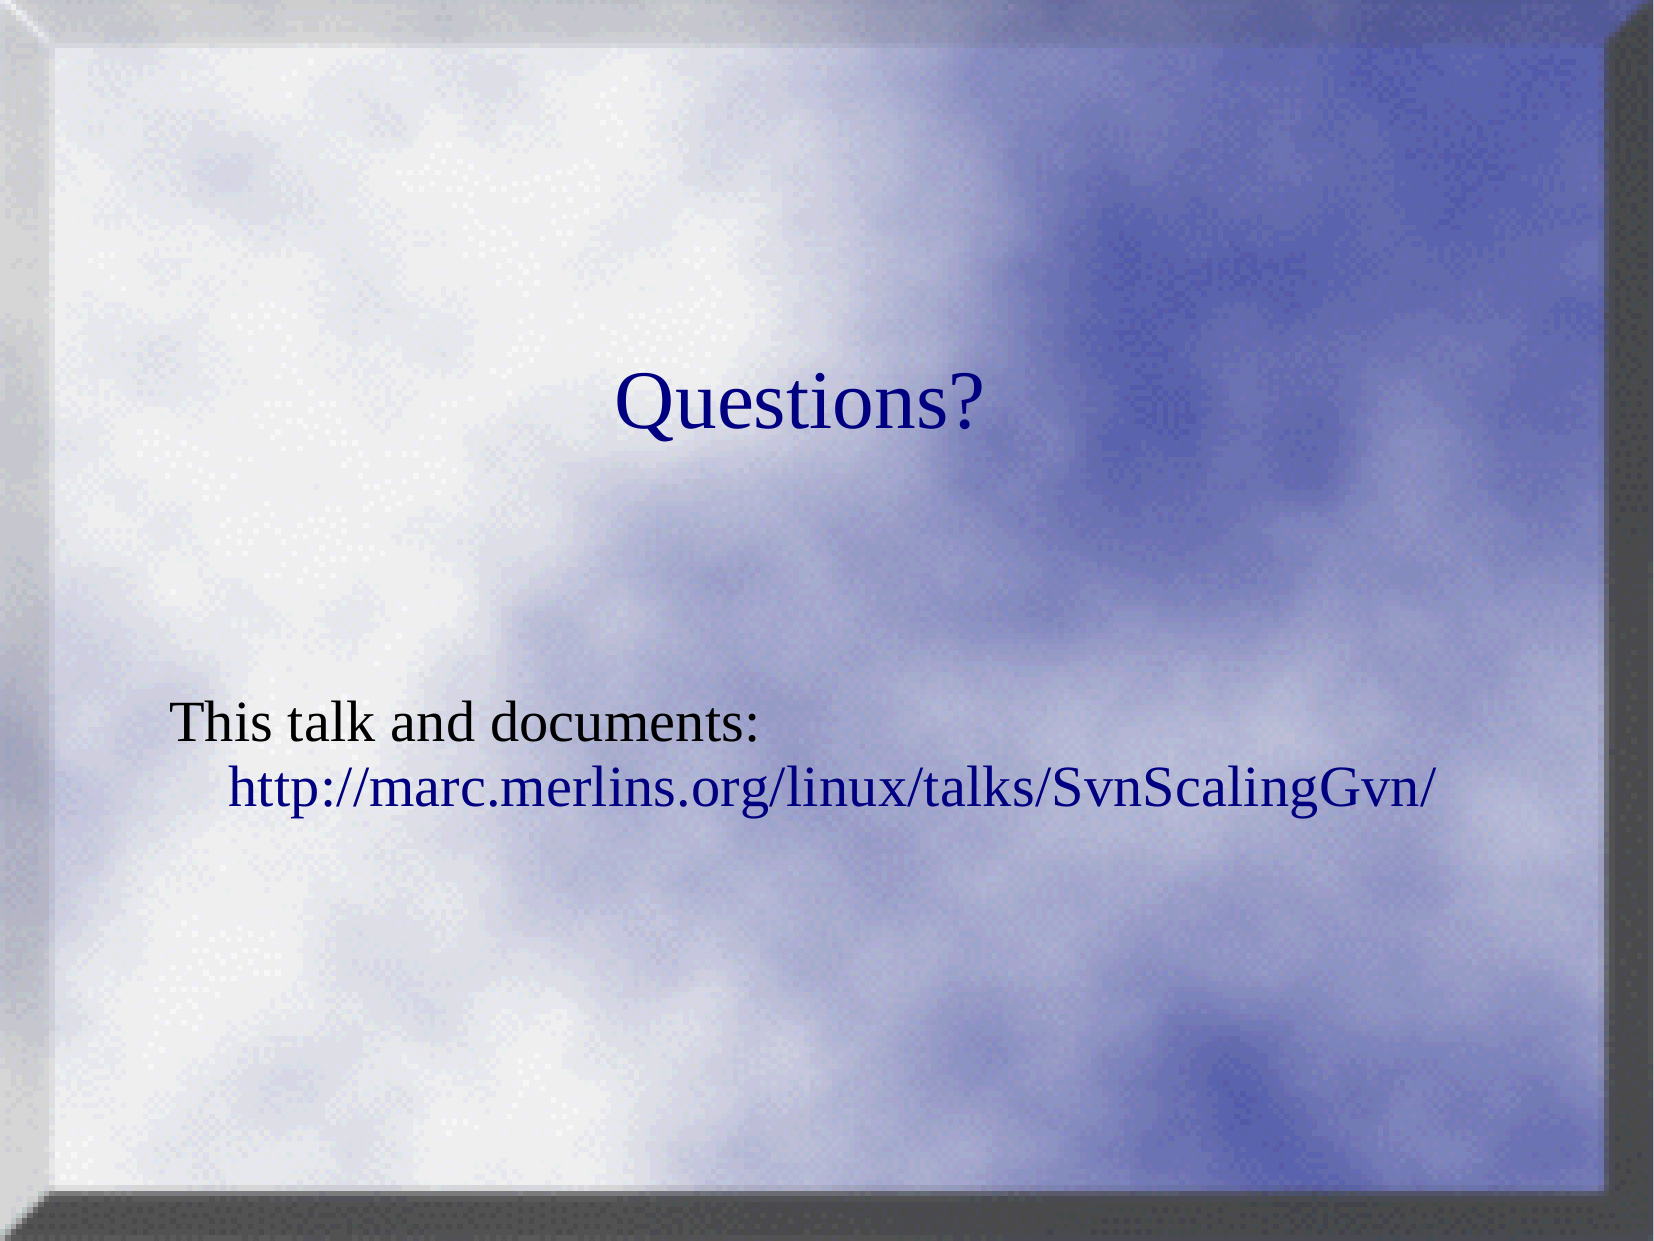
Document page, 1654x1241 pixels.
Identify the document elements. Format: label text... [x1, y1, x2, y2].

title Questions? [181, 314, 1420, 487]
list This talk and documents: http://marc.merlins.org/linux/talks/SvnScalingGvn/ [169, 689, 1582, 882]
picture [0, 0, 1654, 1241]
